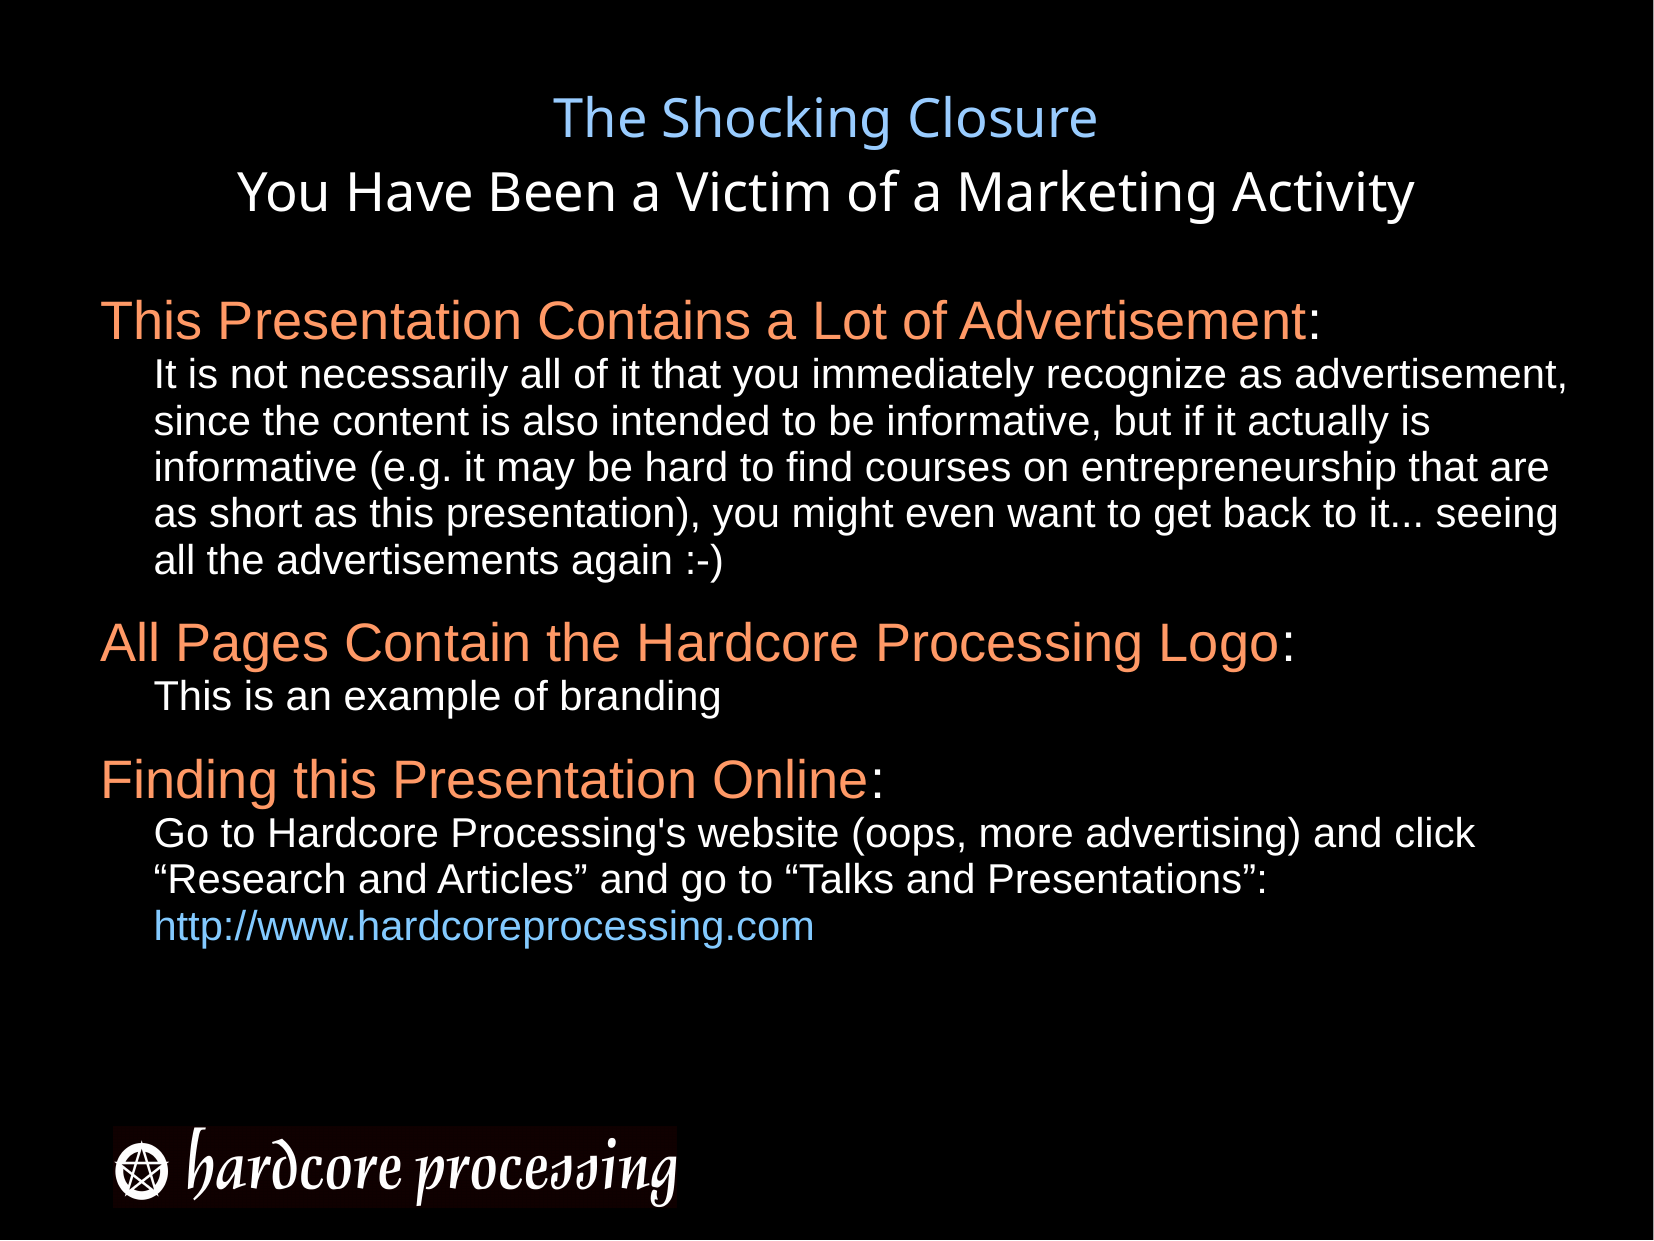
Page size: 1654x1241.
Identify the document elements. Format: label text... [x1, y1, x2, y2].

chart [1537, 290, 1572, 1109]
list This Presentation Contains a Lot of Advertisement: It is not necessarily all of it that you immediately recognize as advertisement, since the content is also intended to be informative, but if it actually is informative (e.g. it may be hard to find courses on entrepreneurship that are as short as this presentation), you might even want to get back to it... seeing all the advertisements again :-) All Pages Contain the Hardcore Processing Logo: This is an example of branding Finding this Presentation Online: Go to Hardcore Processing's website (oops, more advertising) and click “Research and Articles” and go to “Talks and Presentations”: http://www.hardcoreprocessing.com [82, 290, 1537, 1109]
title The Shocking Closure You Have Been a Victim of a Marketing Activity [82, 49, 1571, 257]
picture [113, 1126, 677, 1208]
